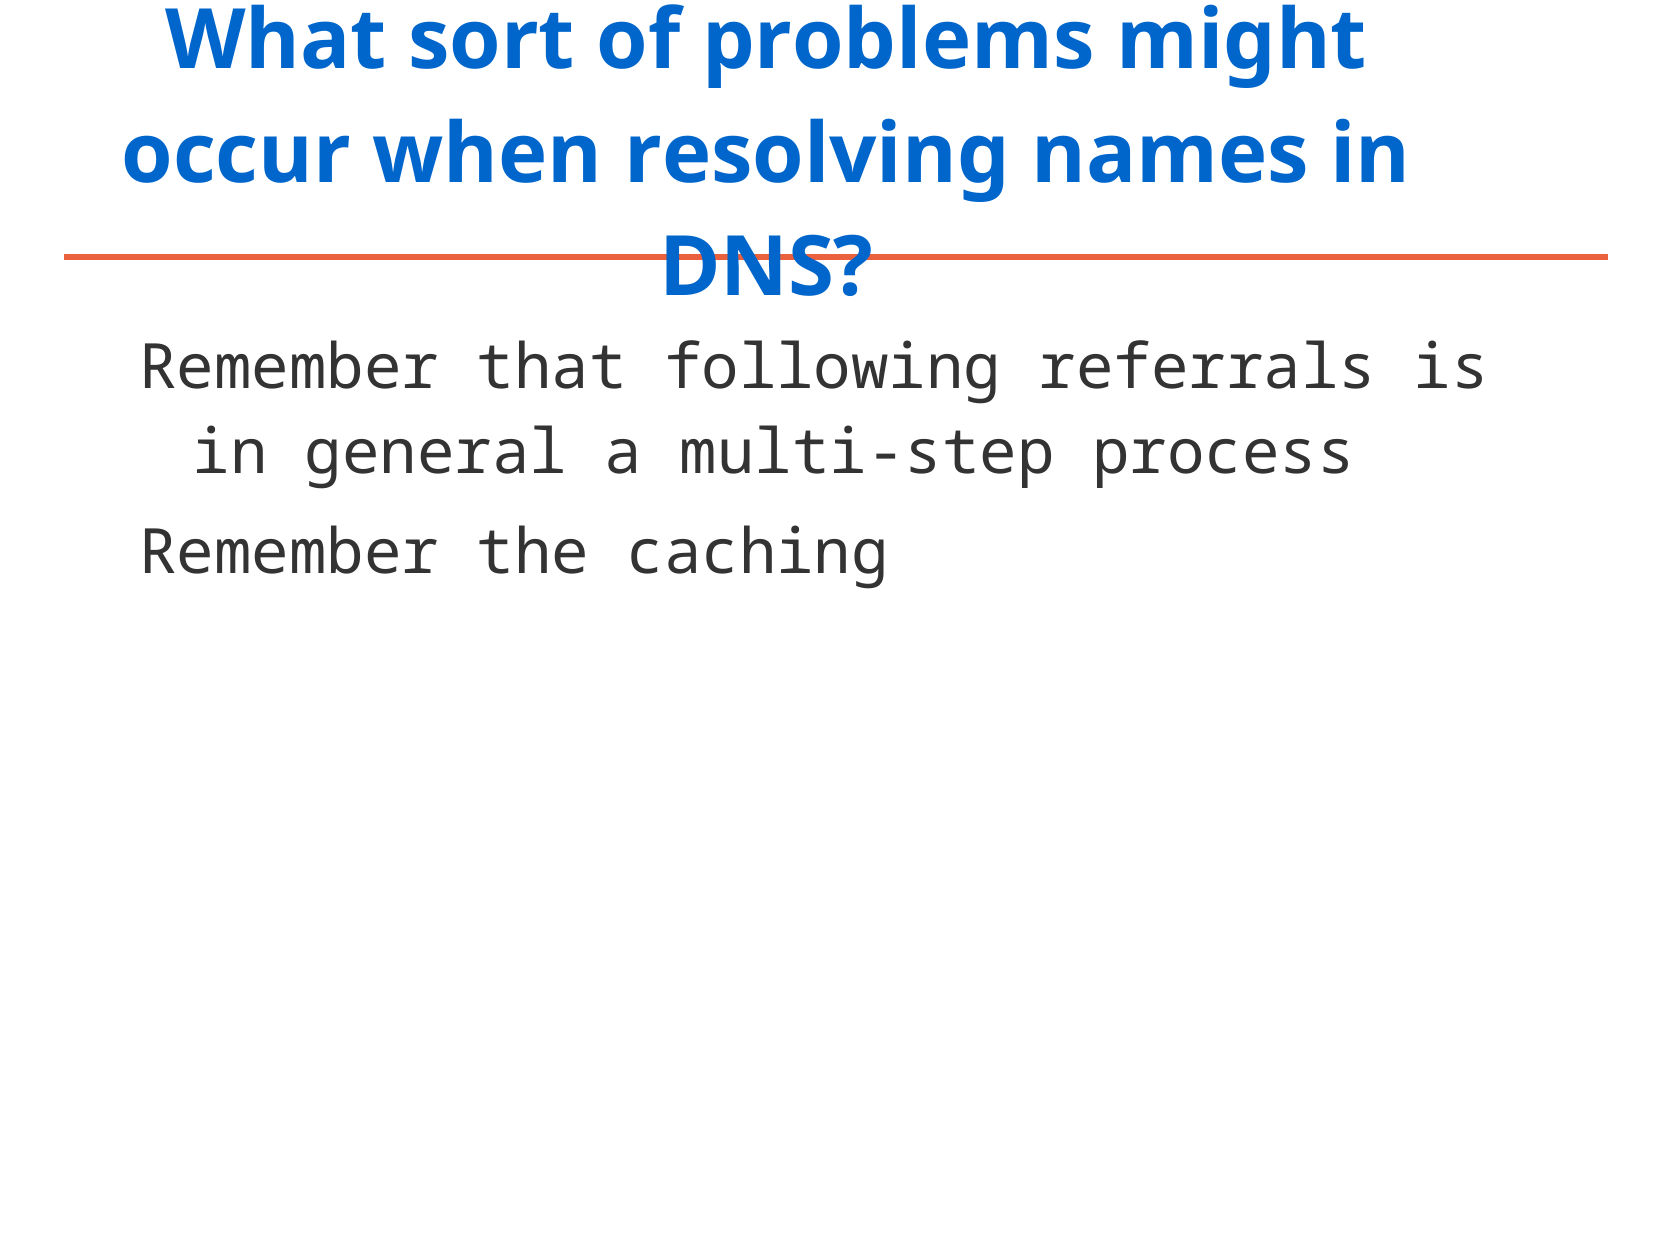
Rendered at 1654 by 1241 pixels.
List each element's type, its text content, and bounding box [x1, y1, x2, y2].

title What sort of problems might occur when resolving names in DNS? [121, 46, 1534, 254]
list Remember that following referrals is in general a multi-step process Remember the caching [121, 322, 1561, 1133]
